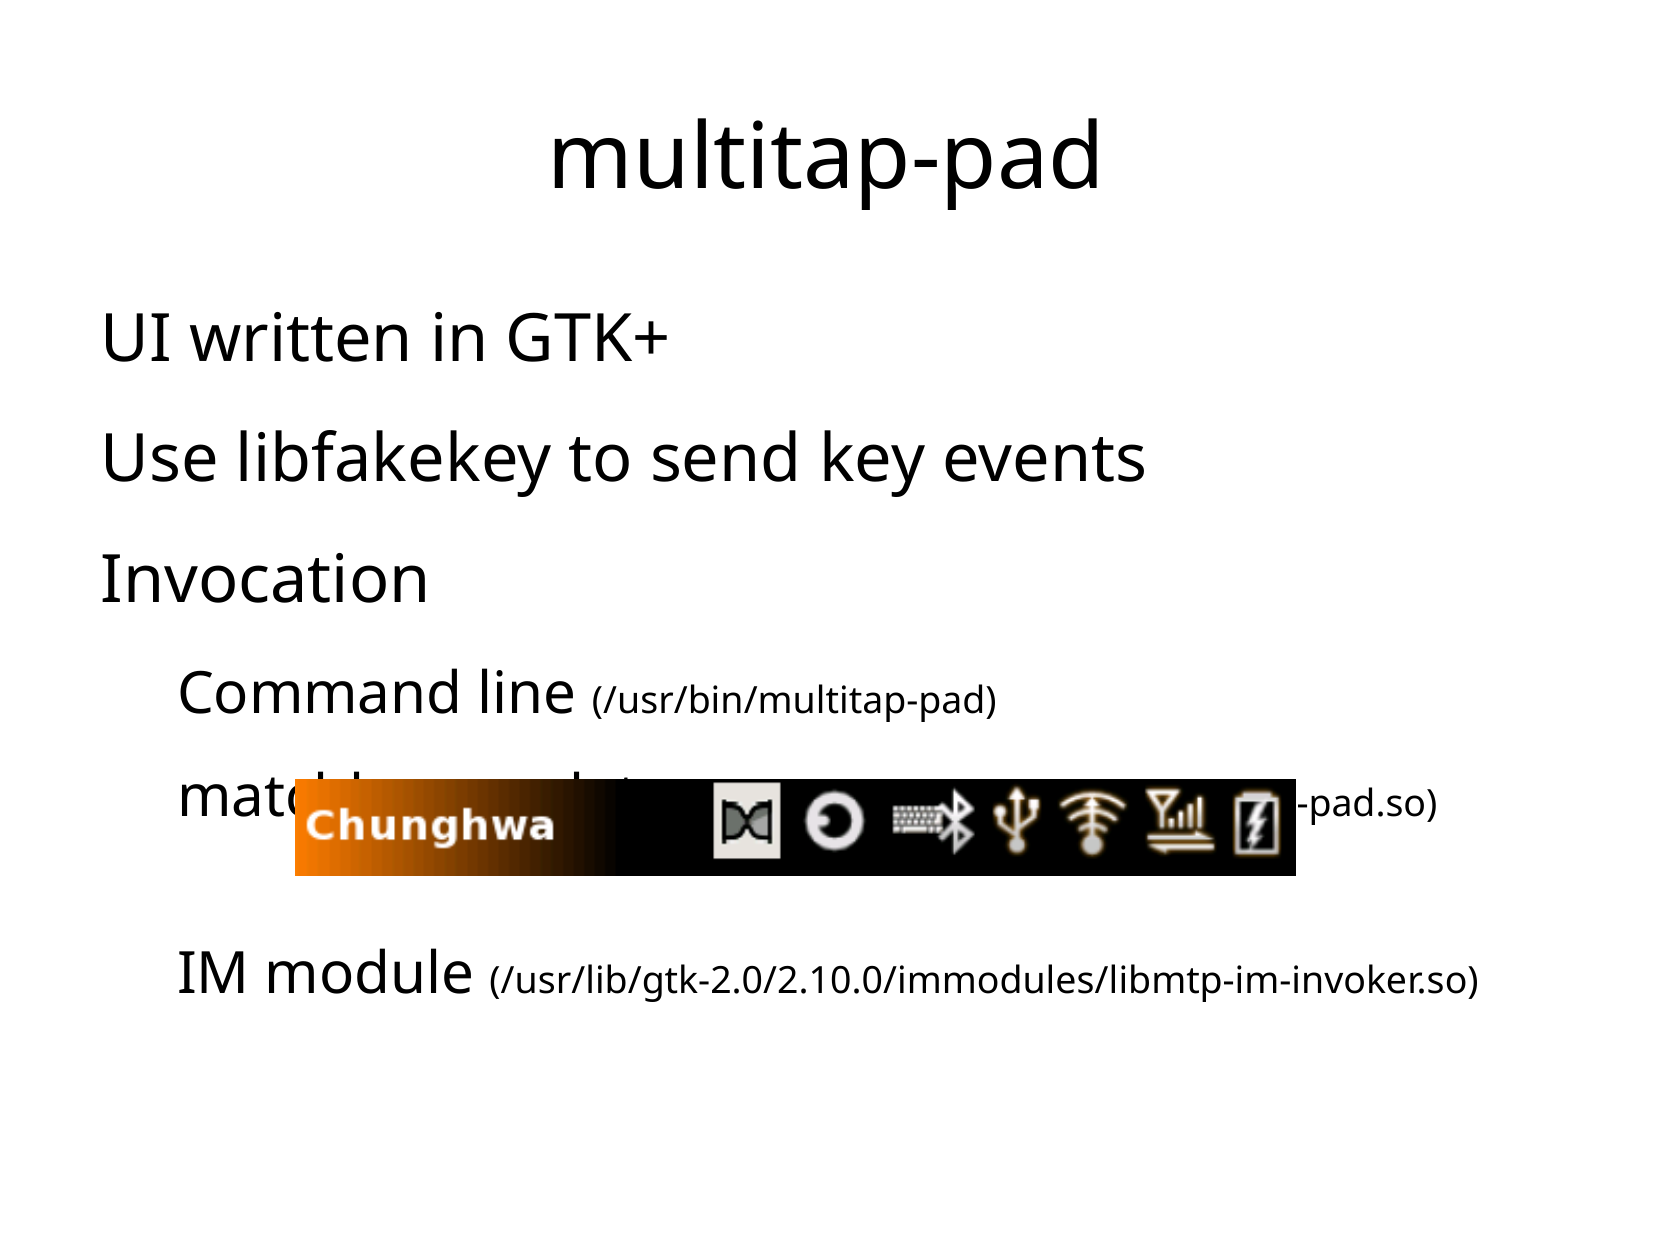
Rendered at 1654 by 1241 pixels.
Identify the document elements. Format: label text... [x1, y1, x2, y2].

list UI written in GTK+ Use libfakekey to send key events Invocation Command line (/usr/bin/multitap-pad) matchbox applet (/usr/lib/matchbox-panel/libmultitap-pad.so) IM module (/usr/lib/gtk-2.0/2.10.0/immodules/libmtp-im-invoker.so) [82, 290, 1571, 1094]
picture [295, 779, 1296, 876]
title multitap-pad [82, 56, 1571, 250]
